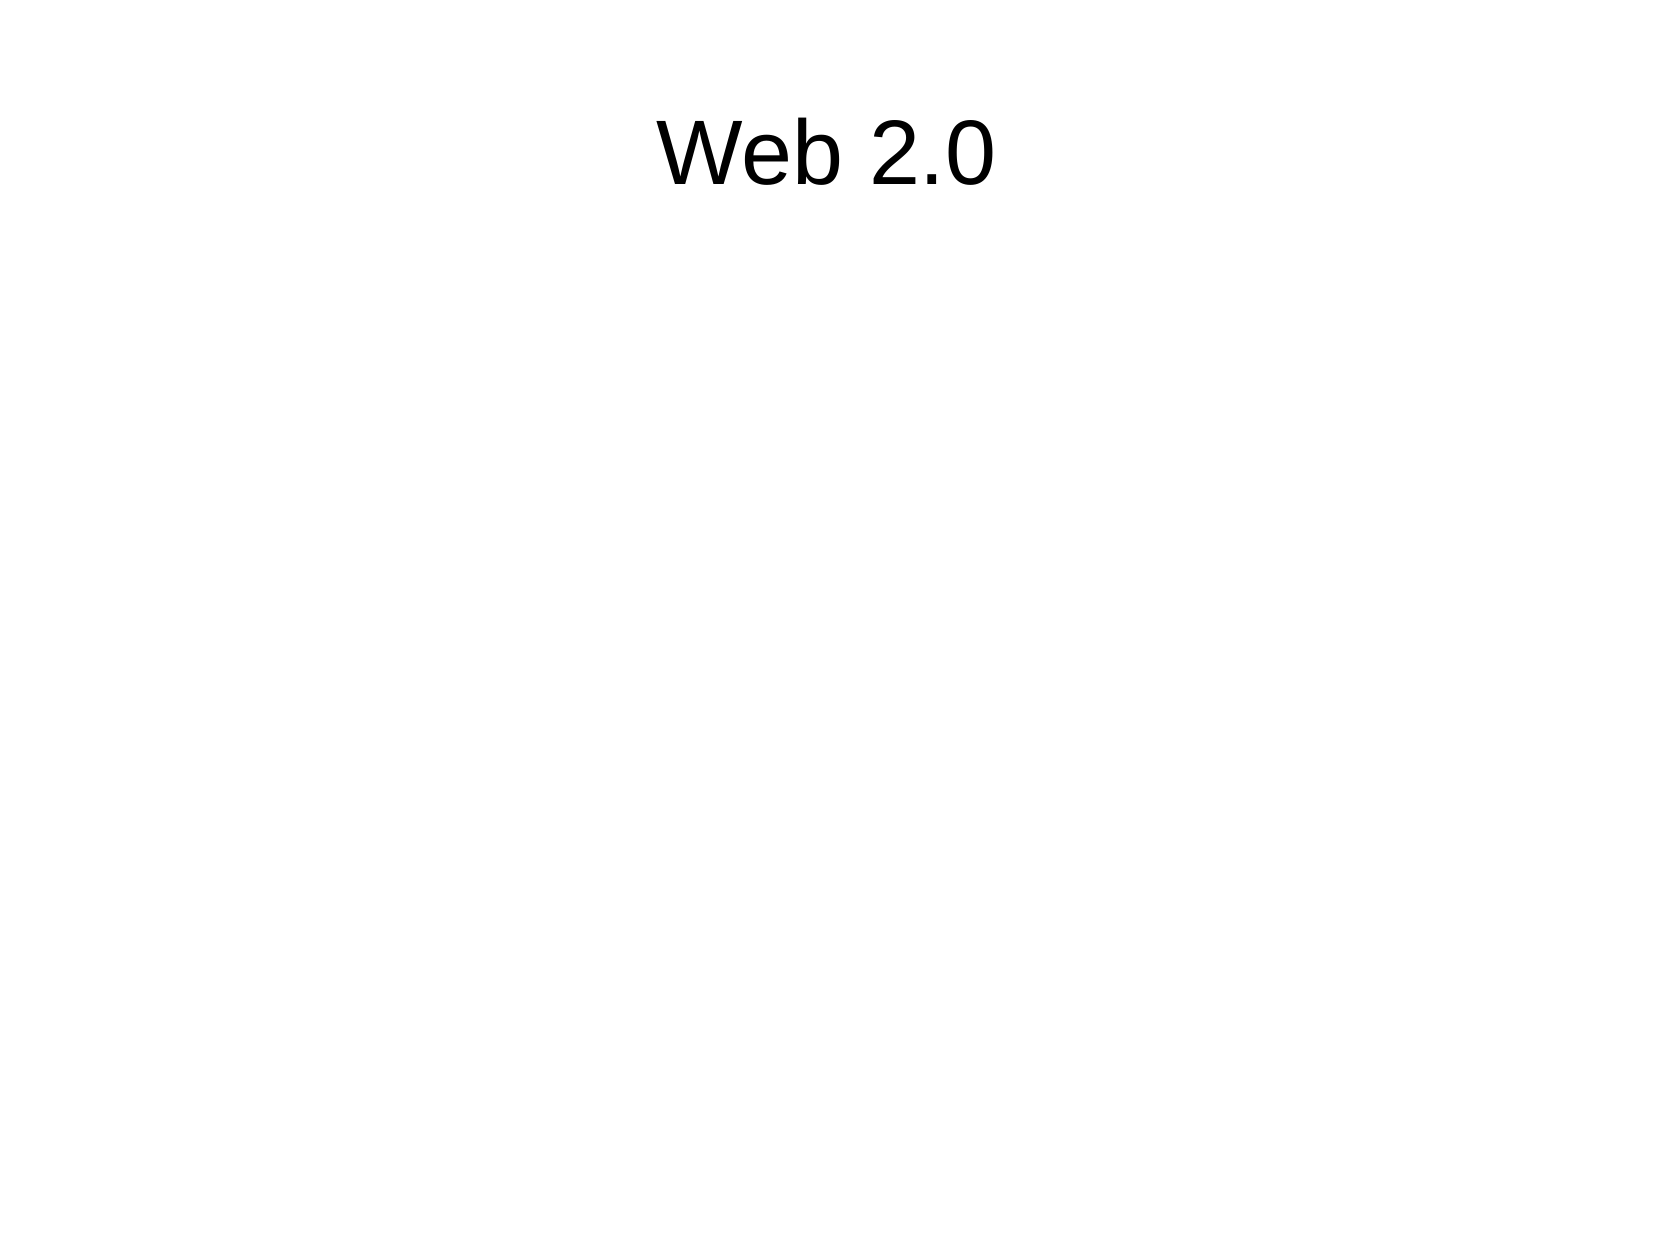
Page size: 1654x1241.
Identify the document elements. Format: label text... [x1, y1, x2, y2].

title Web 2.0 [82, 49, 1571, 257]
